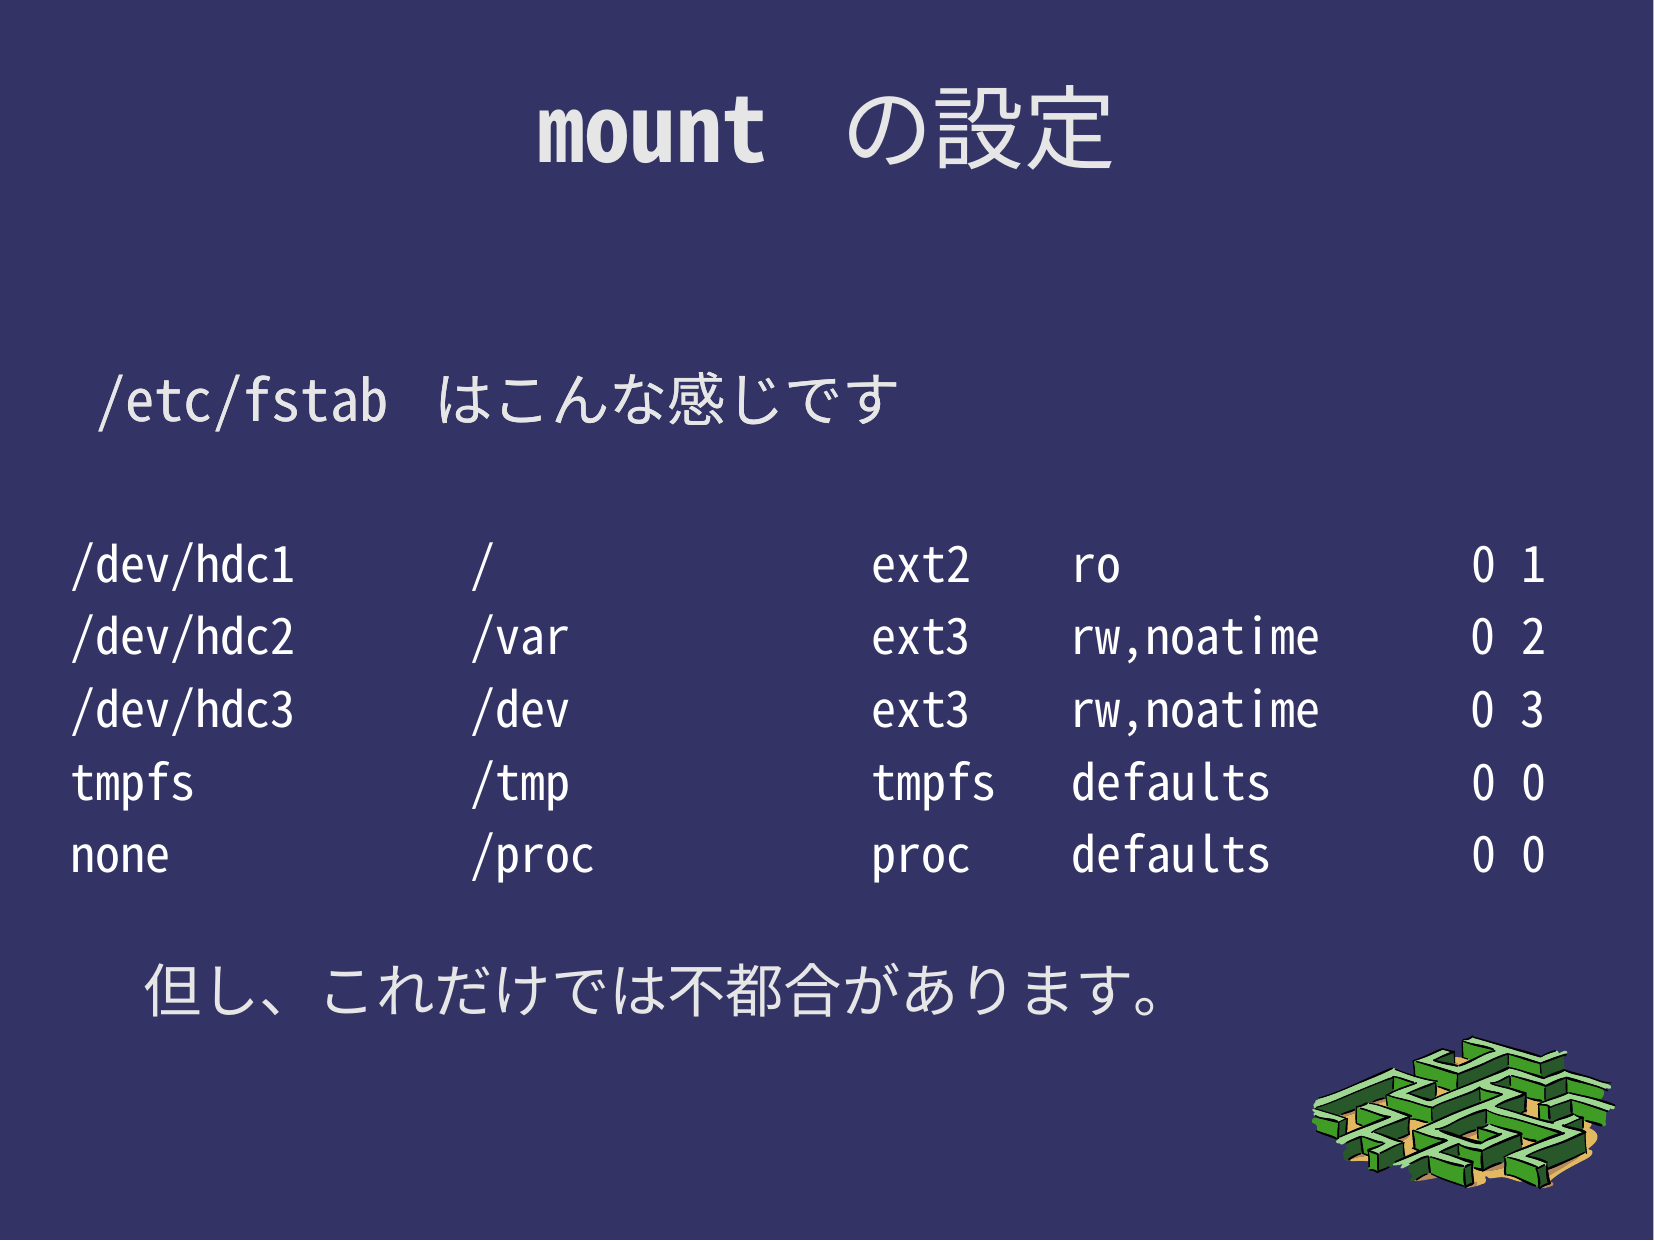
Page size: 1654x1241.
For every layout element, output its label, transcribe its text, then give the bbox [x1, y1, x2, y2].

text_box /dev/hdc1 / ext2 ro 0 1 /dev/hdc2 /var ext3 rw,noatime 0 2 /dev/hdc3 /dev ext3 rw,noatime 0 3 tmpfs /tmp tmpfs defaults 0 0 none /proc proc defaults 0 0 [59, 524, 1547, 798]
text_box 但し、これだけでは不都合があります。 [131, 944, 1359, 1009]
list /etc/fstab はこんな感じです [84, 354, 1625, 443]
title mount の設定 [121, 19, 1534, 227]
